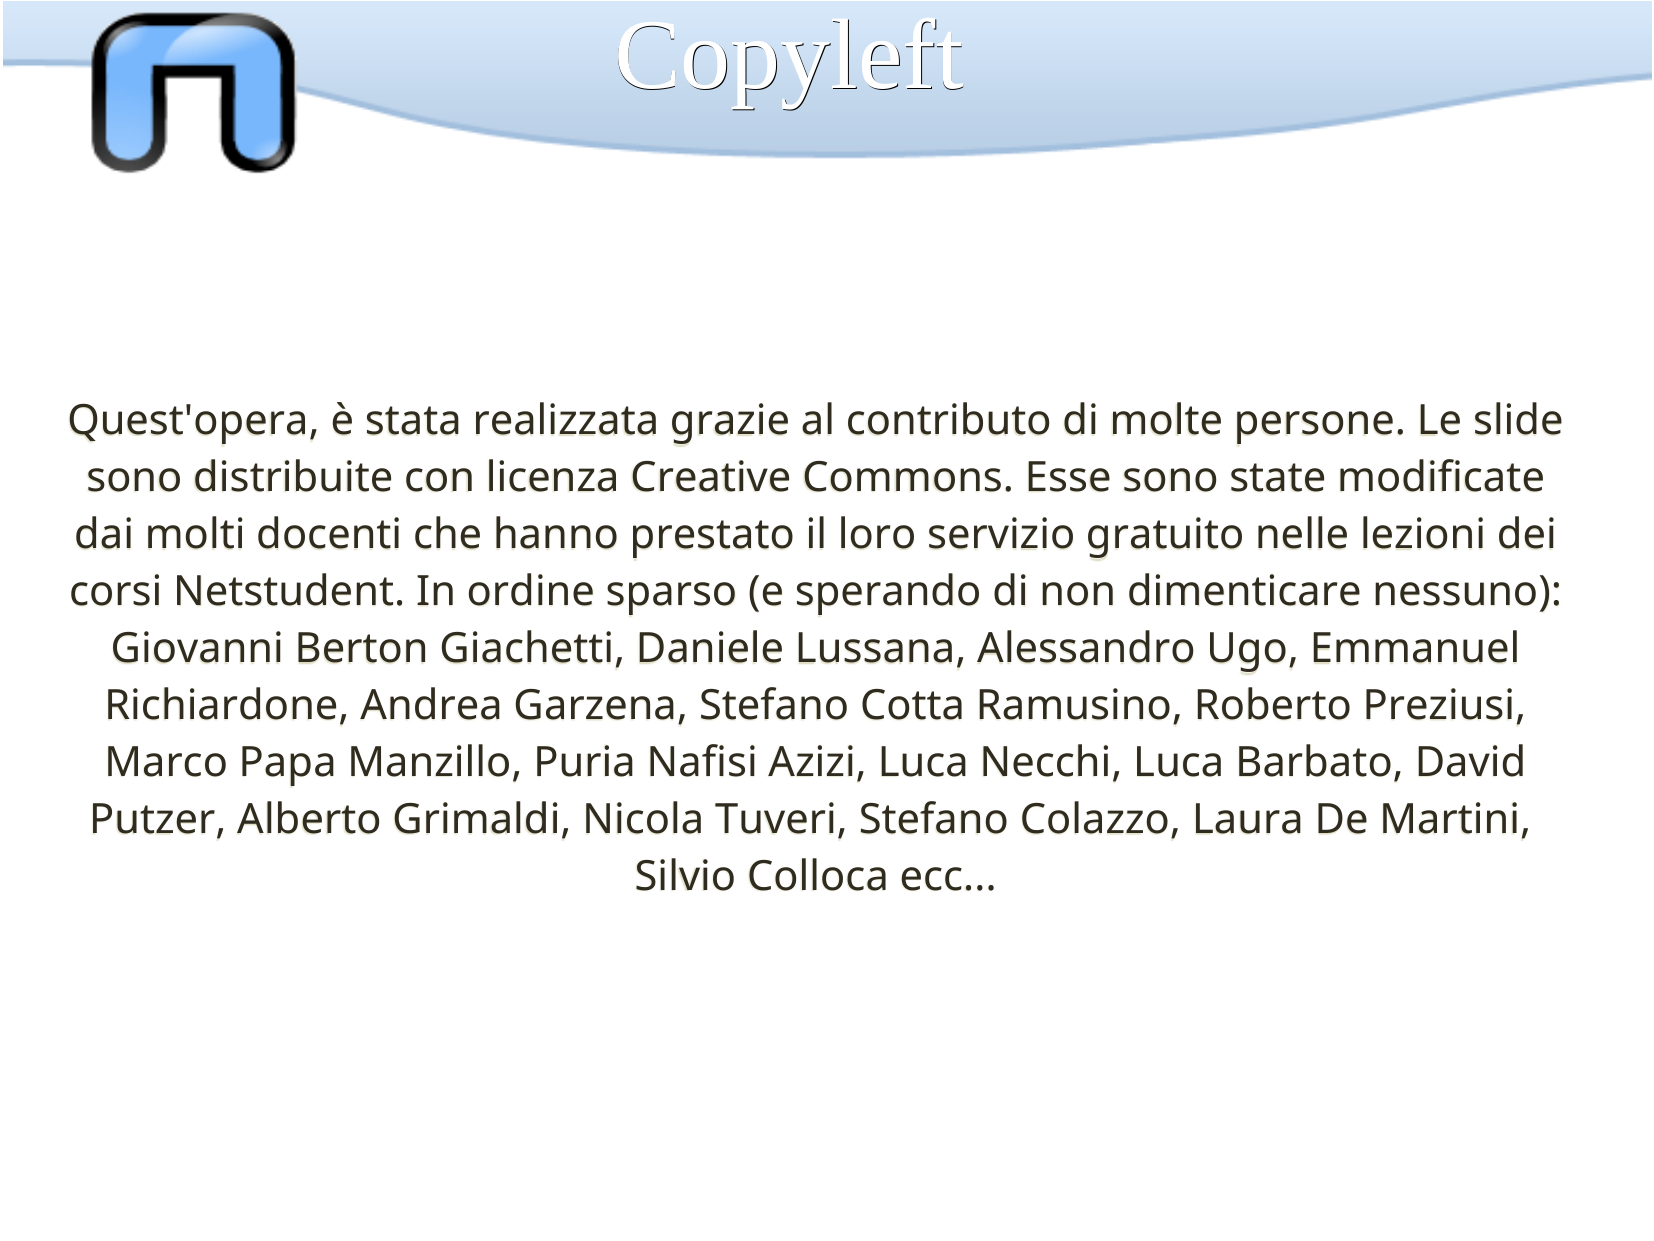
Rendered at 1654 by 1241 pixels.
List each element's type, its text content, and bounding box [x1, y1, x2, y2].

list Quest'opera, è stata realizzata grazie al contributo di molte persone. Le slide sono distribuite con licenza Creative Commons. Esse sono state modificate dai molti docenti che hanno prestato il loro servizio gratuito nelle lezioni dei corsi Netstudent. In ordine sparso (e sperando di non dimenticare nessuno): Giovanni Berton Giachetti, Daniele Lussana, Alessandro Ugo, Emmanuel Richiardone, Andrea Garzena, Stefano Cotta Ramusino, Roberto Preziusi, Marco Papa Manzillo, Puria Nafisi Azizi, Luca Necchi, Luca Barbato, David Putzer, Alberto Grimaldi, Nicola Tuveri, Stefano Colazzo, Laura De Martini, Silvio Colloca ecc... [49, 383, 1583, 1049]
picture [0, 0, 1654, 1241]
text_box Copyleft [439, 0, 1563, 144]
